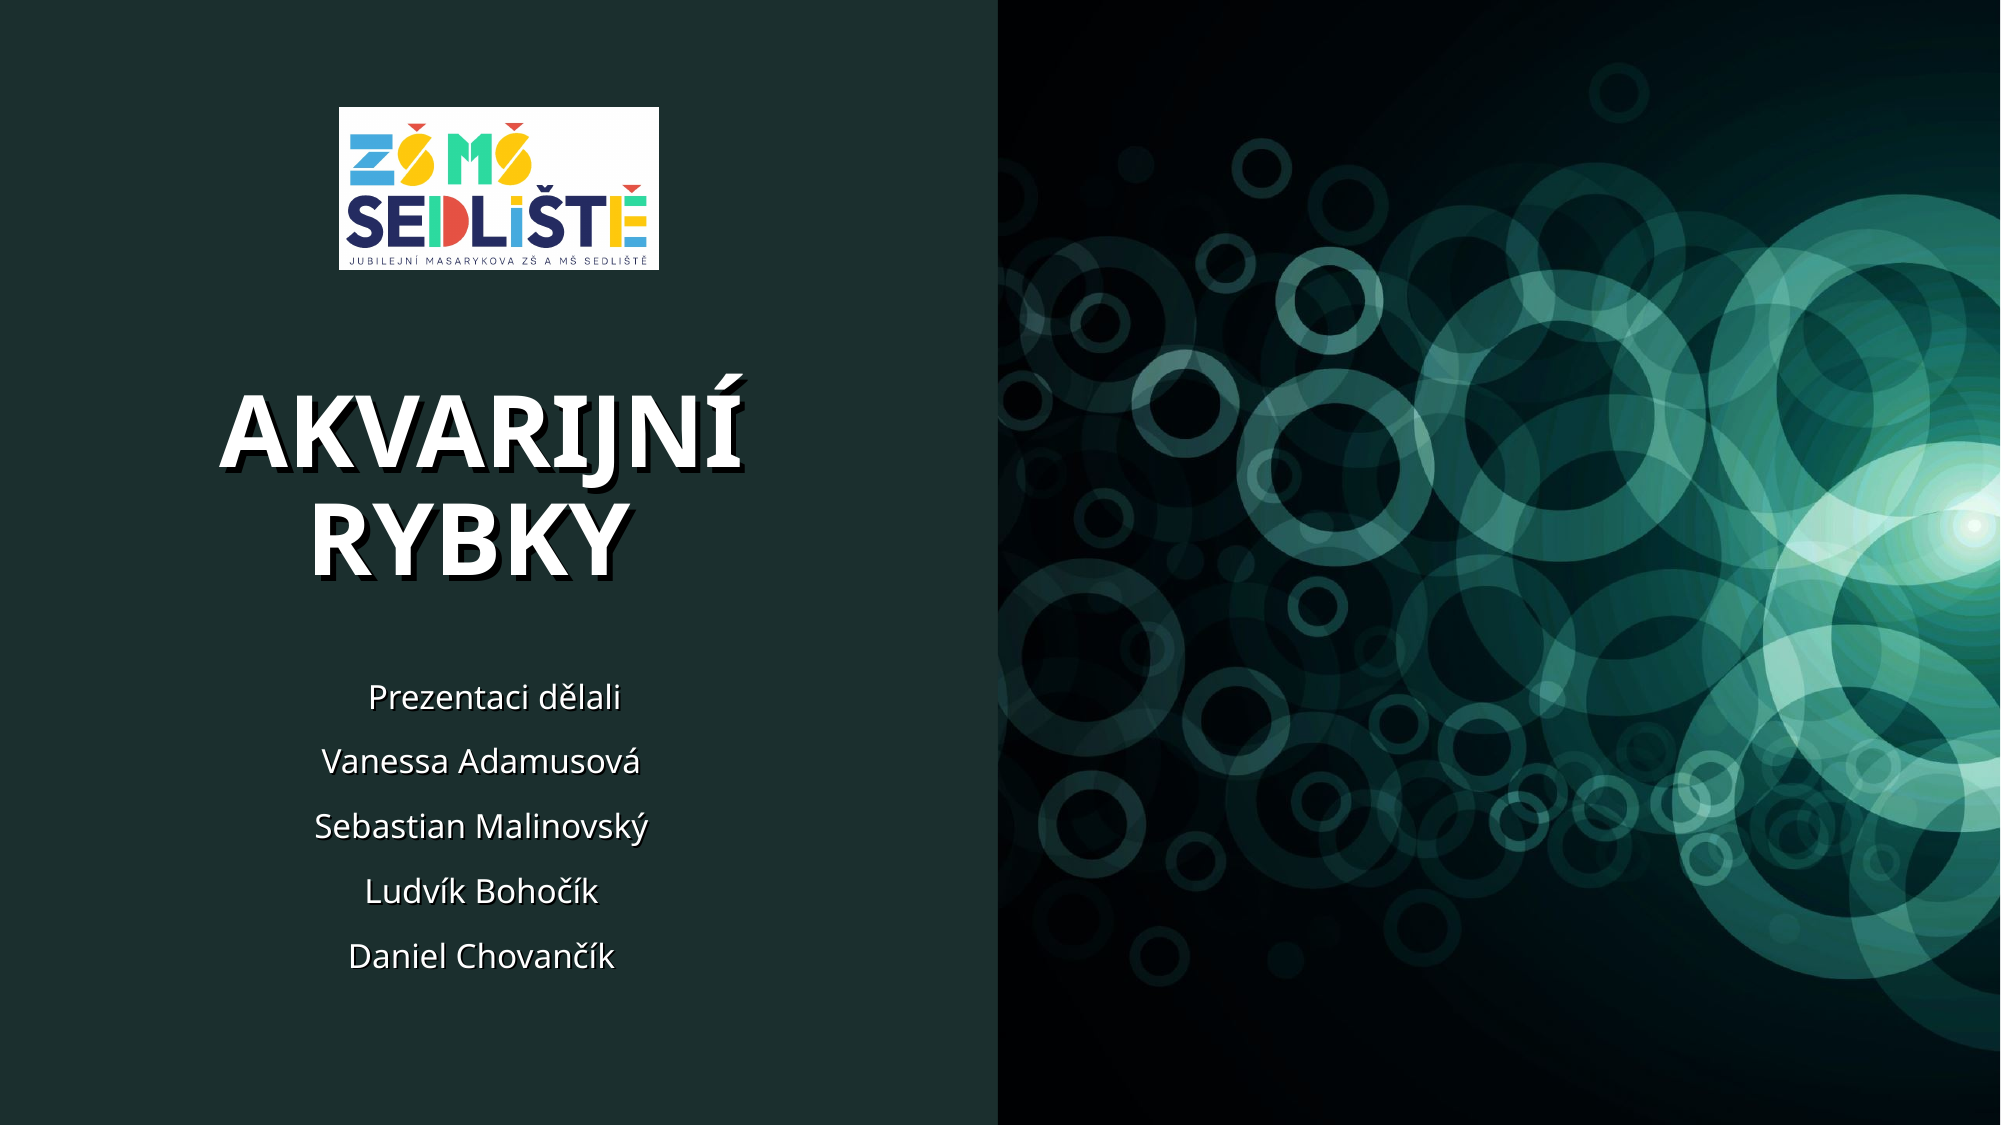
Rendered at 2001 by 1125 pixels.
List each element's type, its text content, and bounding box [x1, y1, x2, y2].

title AKVARIJNÍ RYBKY [78, 213, 885, 605]
picture [339, 107, 659, 271]
subtitle Prezentaci dělali Vanessa Adamusová Sebastian Malinovský Ludvík Bohočík Daniel Chovančík [78, 664, 885, 936]
picture [997, 0, 2000, 1125]
text_box [0, 0, 997, 1125]
